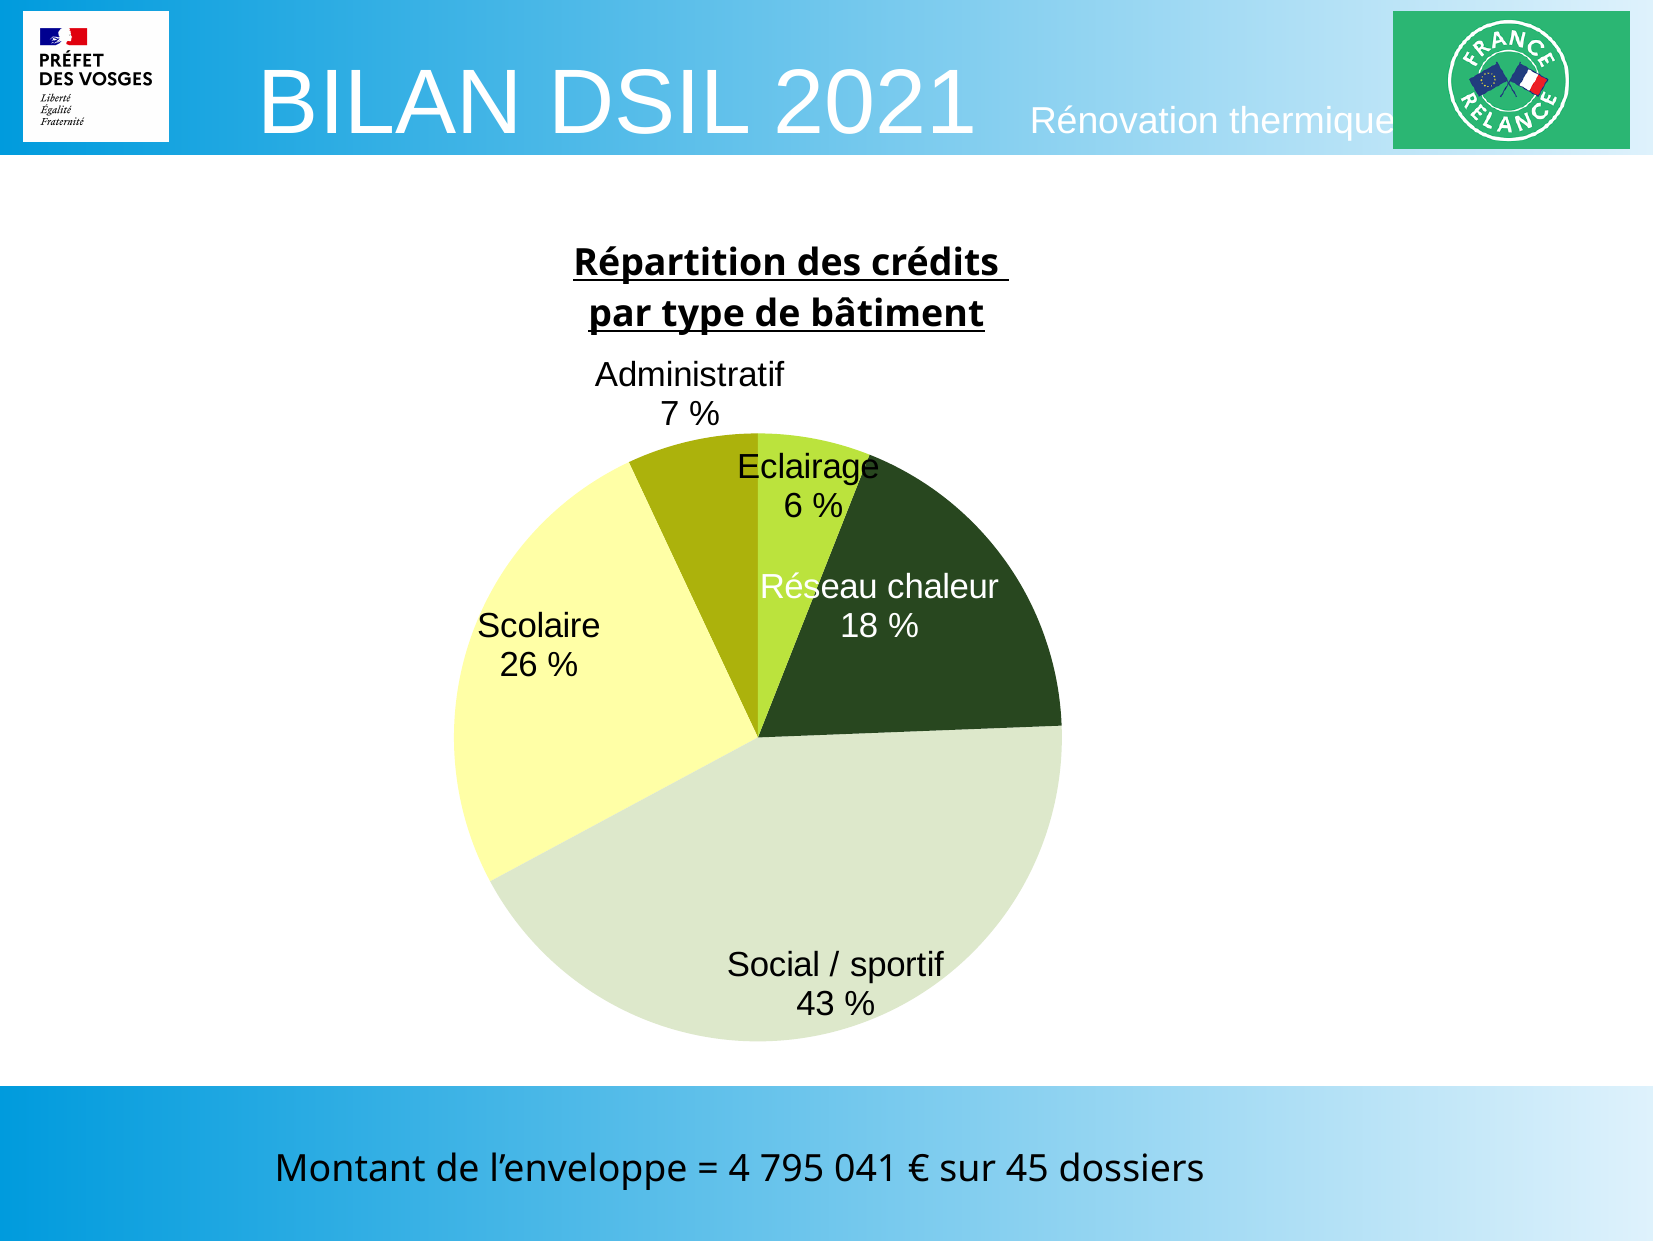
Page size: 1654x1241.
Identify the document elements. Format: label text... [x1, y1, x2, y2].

title BILAN DSIL 2021 Rénovation thermique [82, 49, 1571, 155]
picture [24, 0, 169, 142]
picture [1393, 11, 1630, 149]
text_box Montant de l’enveloppe = 4 795 041 € sur 45 dossiers [259, 1133, 1255, 1195]
text_box Répartition des crédits par type de bâtiment [448, 177, 1134, 376]
picture [264, 354, 1252, 1042]
